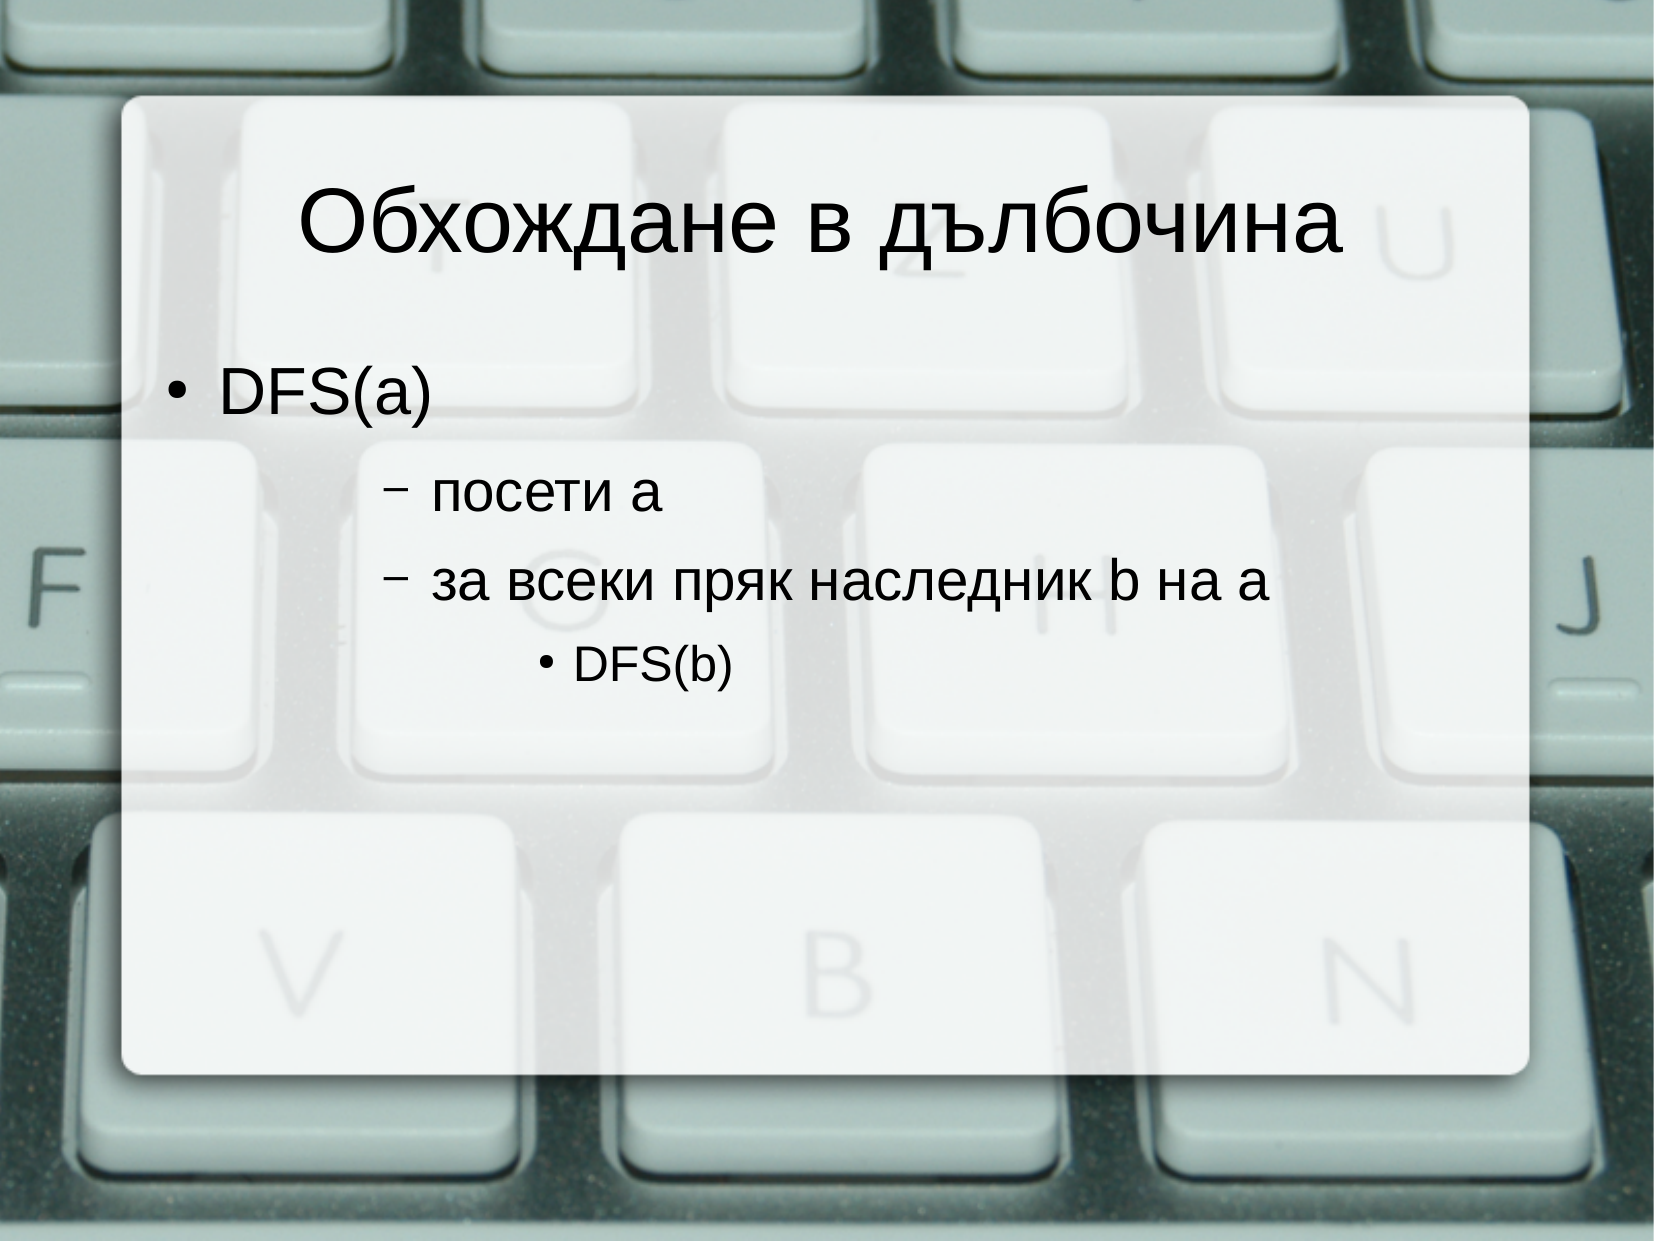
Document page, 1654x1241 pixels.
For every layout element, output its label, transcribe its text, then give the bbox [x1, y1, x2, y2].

picture [0, 0, 1654, 1241]
list DFS(a) посети a за всеки пряк наследник b на a DFS(b) [147, 354, 1506, 1074]
title Обхождане в дълбочина [135, 117, 1506, 325]
